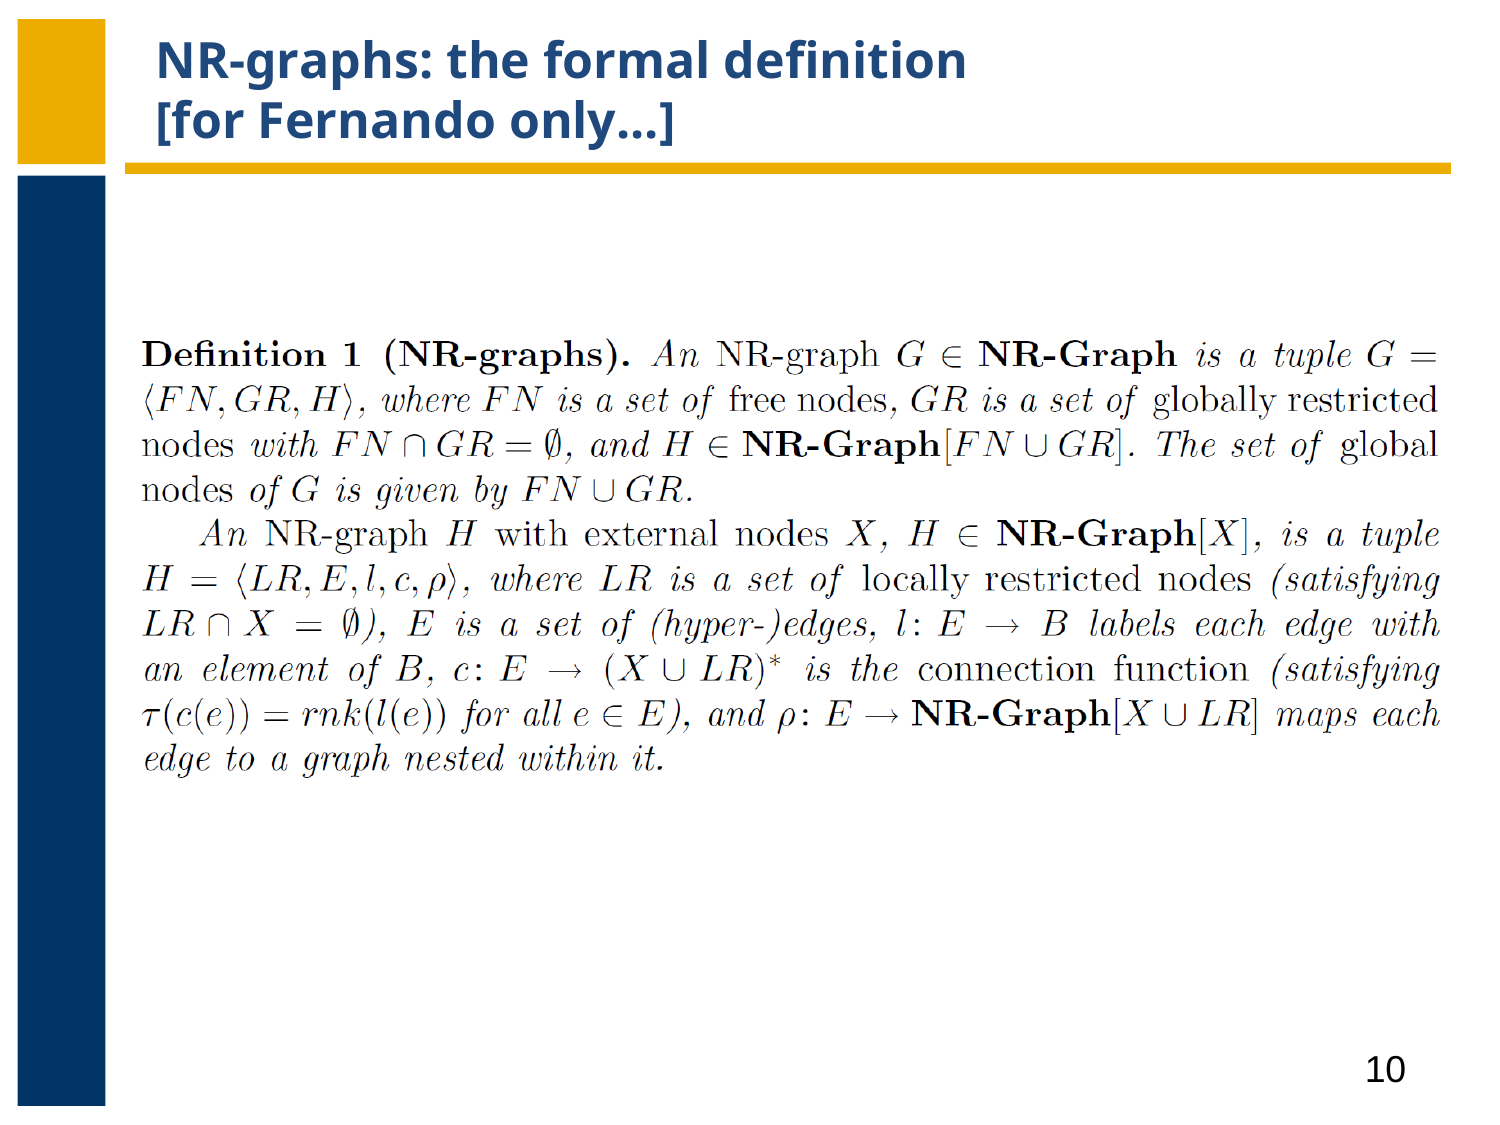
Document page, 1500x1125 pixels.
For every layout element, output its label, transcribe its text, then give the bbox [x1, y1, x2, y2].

title NR-graphs: the formal definition [for Fernando only...] [140, 20, 1447, 156]
picture [124, 316, 1472, 798]
